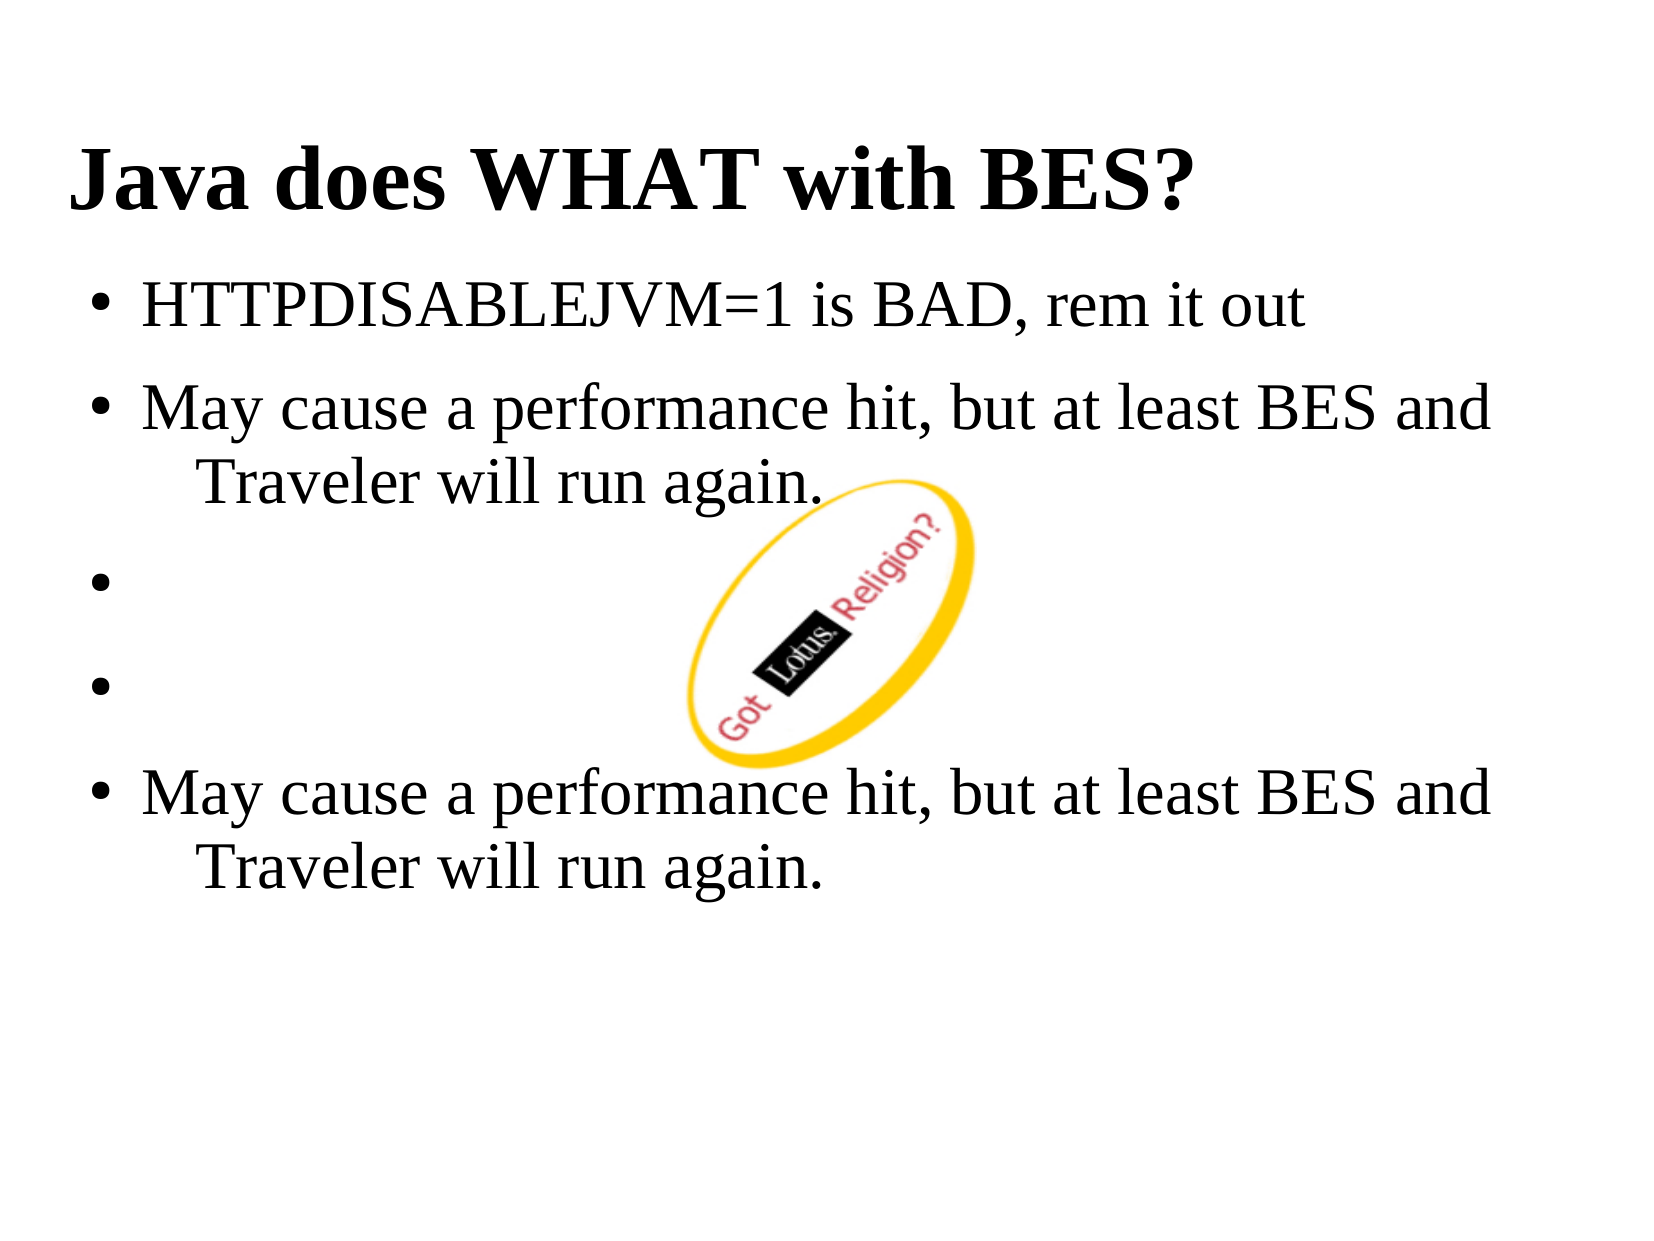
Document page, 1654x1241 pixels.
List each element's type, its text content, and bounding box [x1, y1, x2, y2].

title Java does WHAT with BES? [52, 75, 1216, 283]
list HTTPDISABLEJVM=1 is BAD, rem it out May cause a performance hit, but at least BES and Traveler will run again. May cause a performance hit, but at least BES and Traveler will run again. [53, 266, 1514, 1011]
